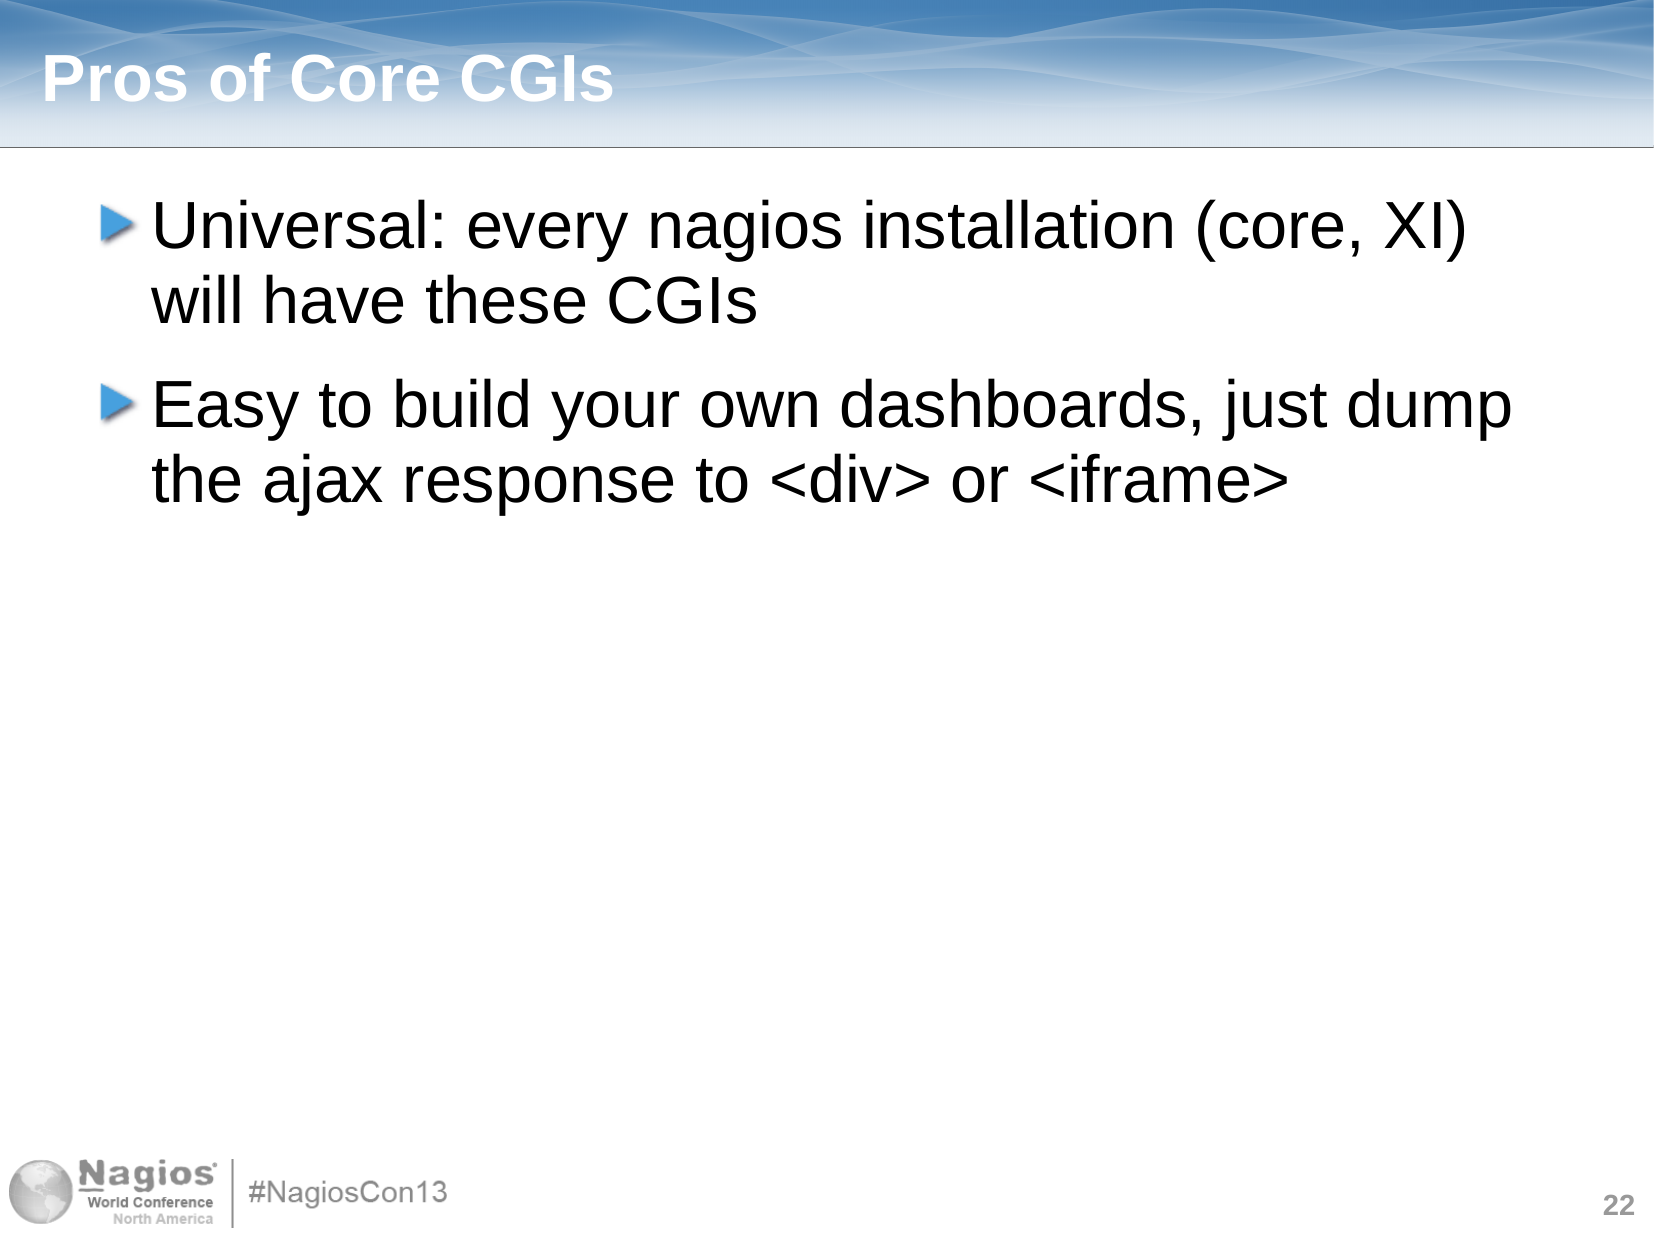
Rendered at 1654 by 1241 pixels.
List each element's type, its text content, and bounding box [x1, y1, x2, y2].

list Universal: every nagios installation (core, XI) will have these CGIs Easy to build your own dashboards, just dump the ajax response to <div> or <iframe> [80, 188, 1569, 1007]
title Pros of Core CGIs [41, 29, 1248, 127]
picture [0, 0, 1654, 147]
picture [9, 1159, 453, 1228]
